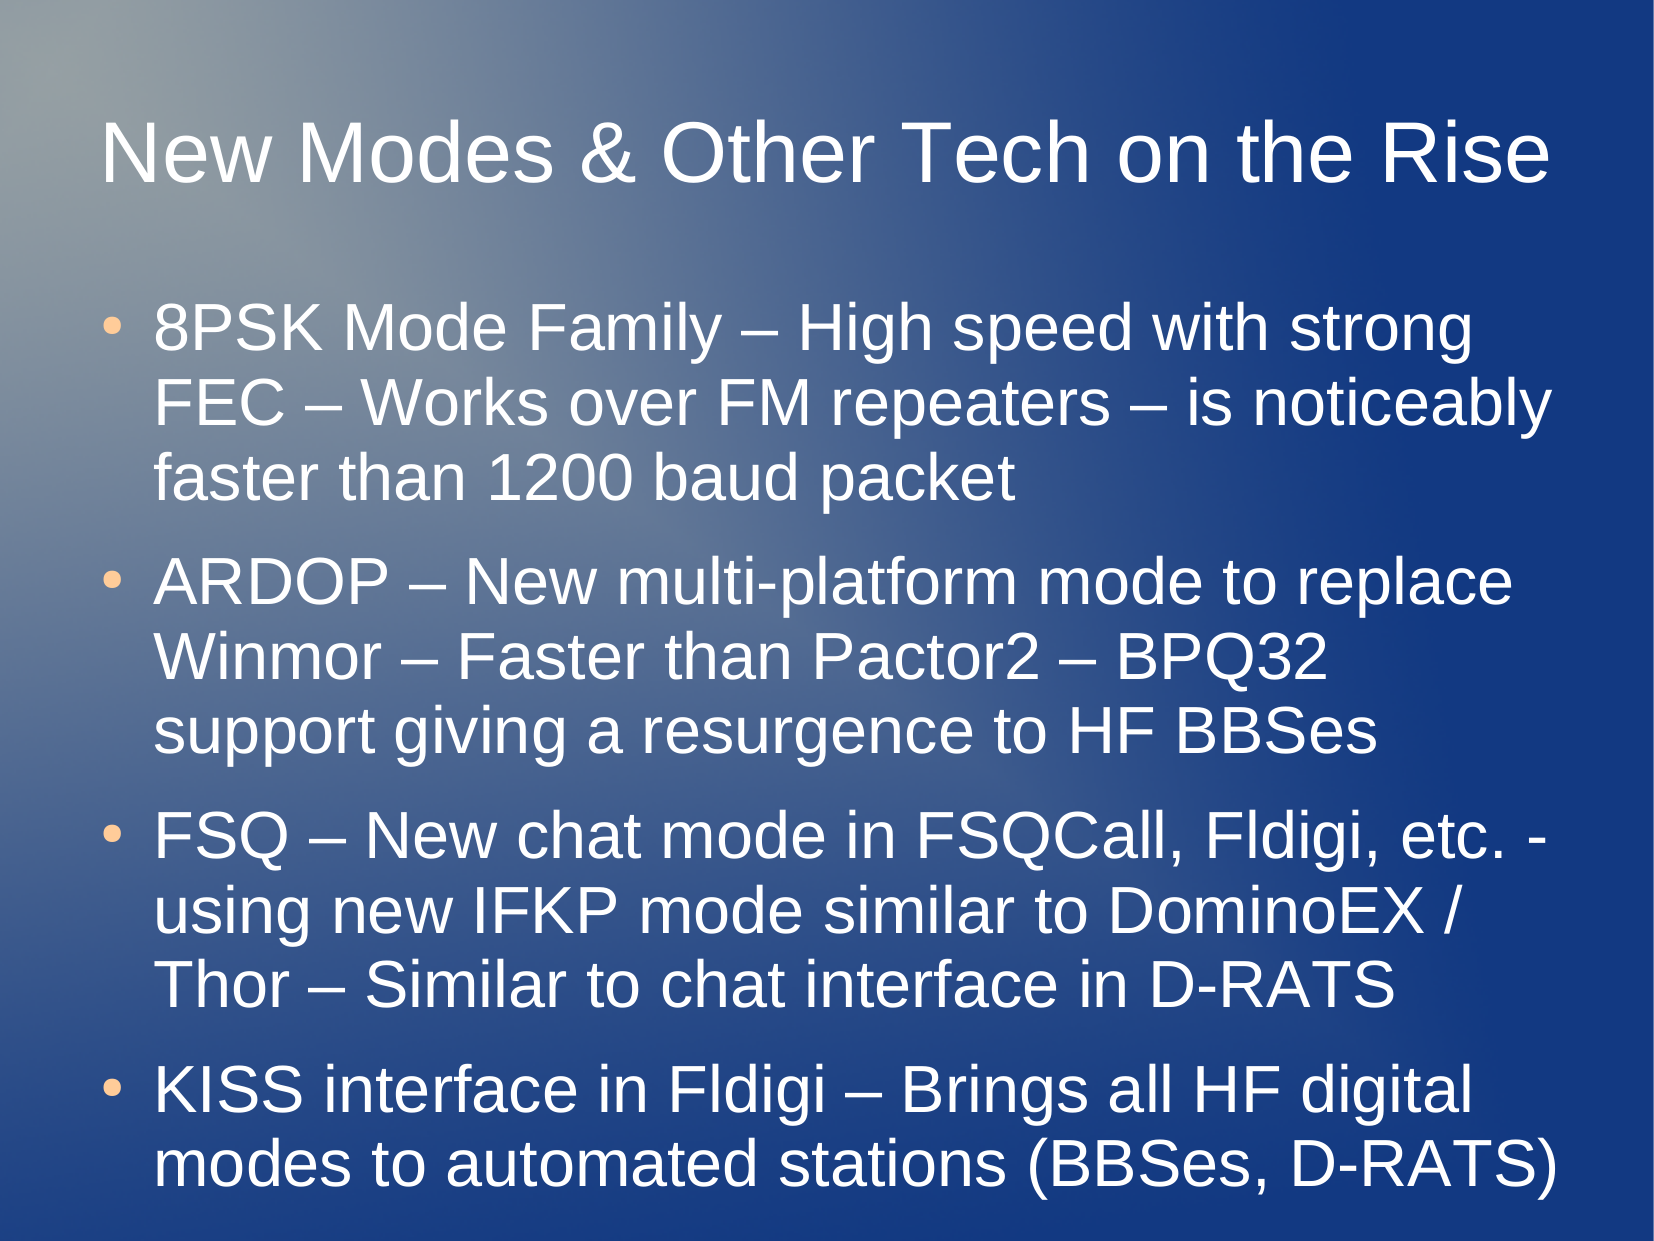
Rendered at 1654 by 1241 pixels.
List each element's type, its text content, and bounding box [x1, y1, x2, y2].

title New Modes & Other Tech on the Rise [82, 56, 1571, 250]
picture [0, 0, 1654, 1241]
list 8PSK Mode Family – High speed with strong FEC – Works over FM repeaters – is noticeably faster than 1200 baud packet ARDOP – New multi-platform mode to replace Winmor – Faster than Pactor2 – BPQ32 support giving a resurgence to HF BBSes FSQ – New chat mode in FSQCall, Fldigi, etc. - using new IFKP mode similar to DominoEX / Thor – Similar to chat interface in D-RATS KISS interface in Fldigi – Brings all HF digital modes to automated stations (BBSes, D-RATS) [82, 290, 1571, 1202]
